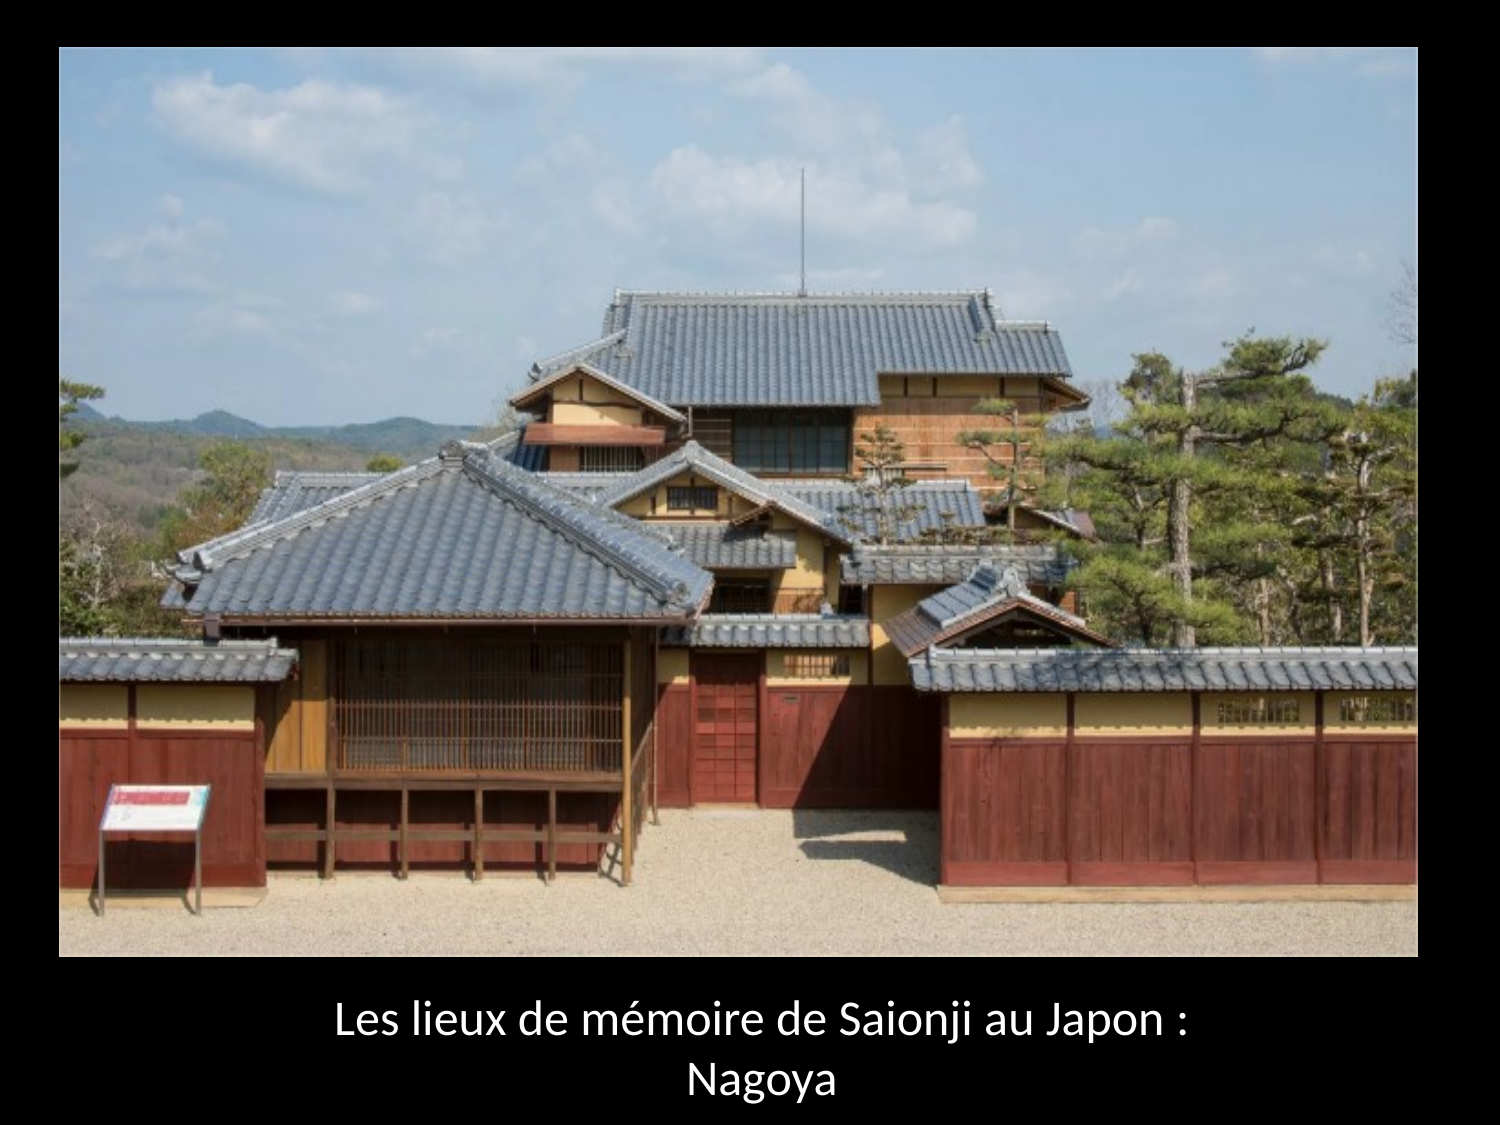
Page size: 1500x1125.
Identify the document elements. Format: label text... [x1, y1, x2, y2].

picture [59, 47, 1418, 957]
title Les lieux de mémoire de Saionji au Japon : Nagoya [64, 999, 1459, 1092]
